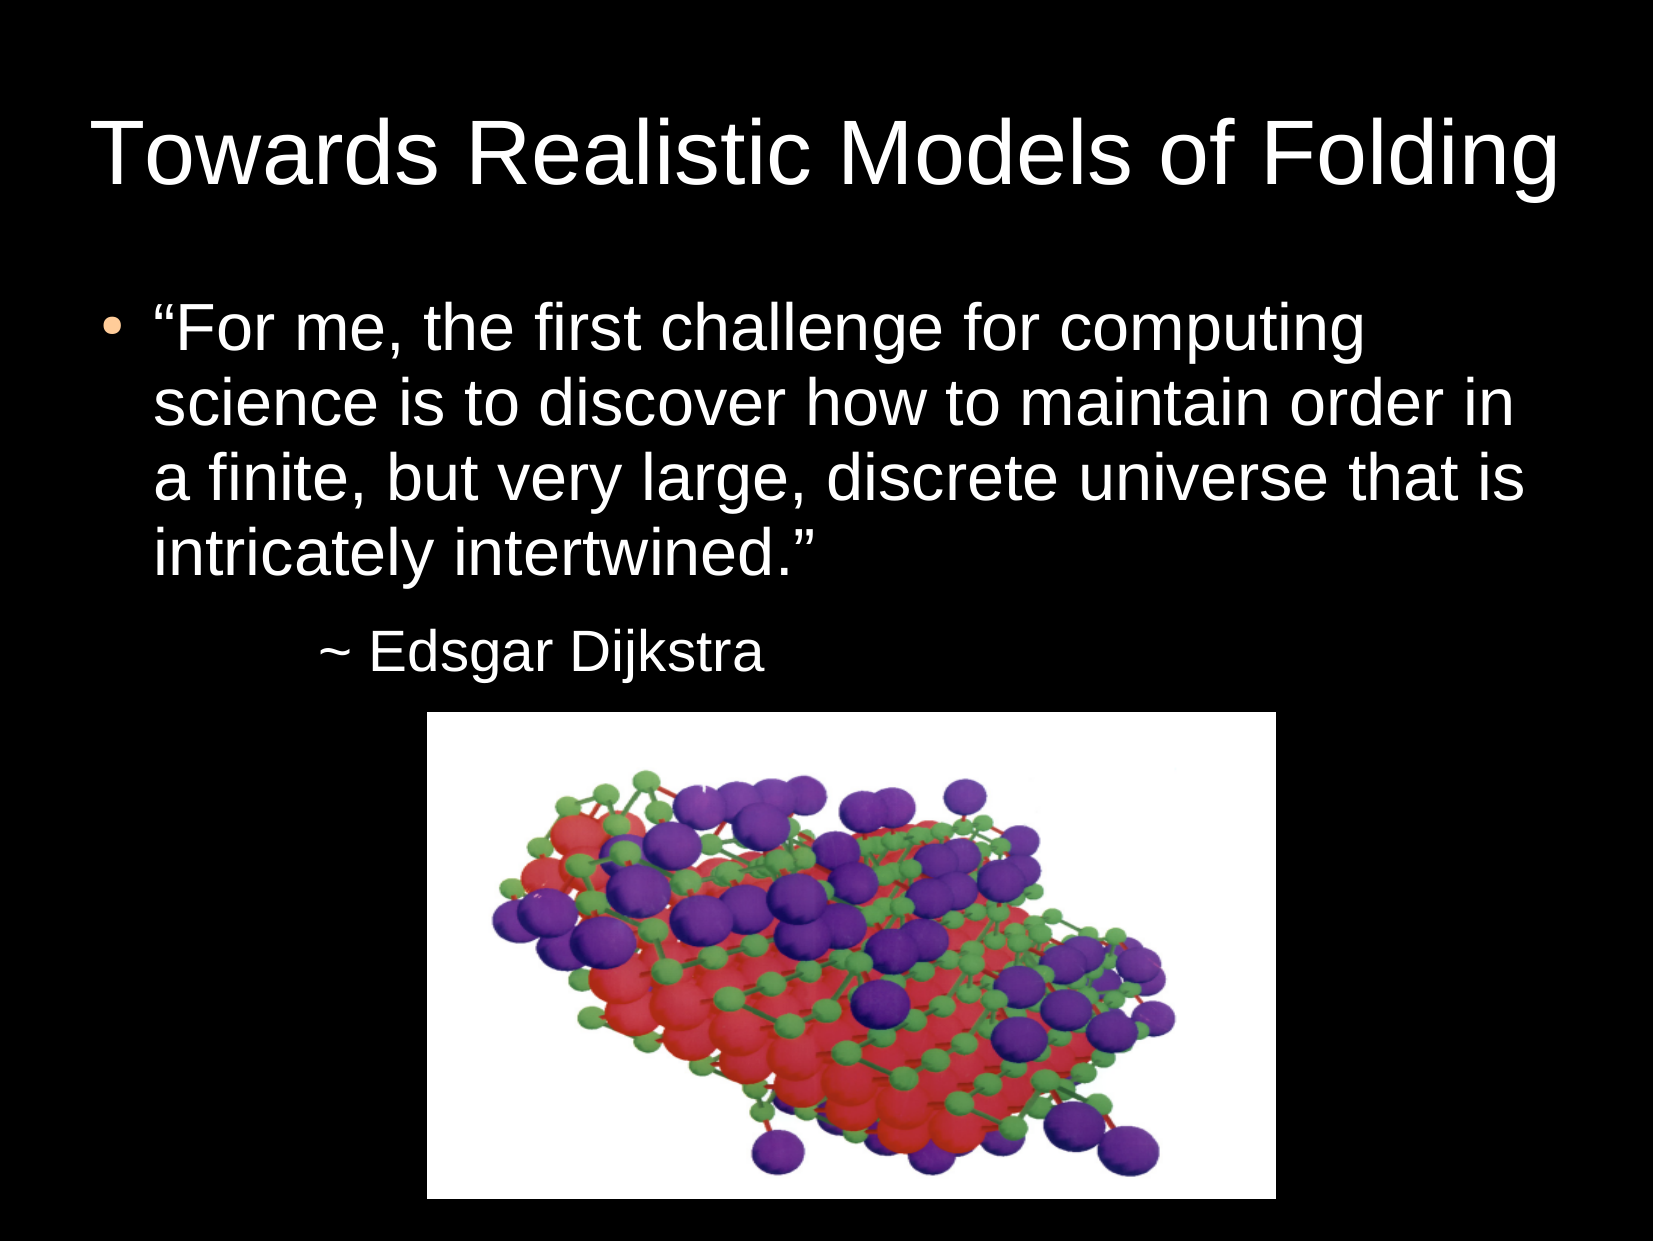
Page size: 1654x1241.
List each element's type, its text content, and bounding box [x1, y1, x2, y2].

picture [427, 712, 1276, 1199]
list “For me, the first challenge for computing science is to discover how to maintain order in a finite, but very large, discrete universe that is intricately intertwined.” ~ Edsgar Dijkstra [82, 290, 1571, 1095]
title Towards Realistic Models of Folding [82, 56, 1571, 250]
